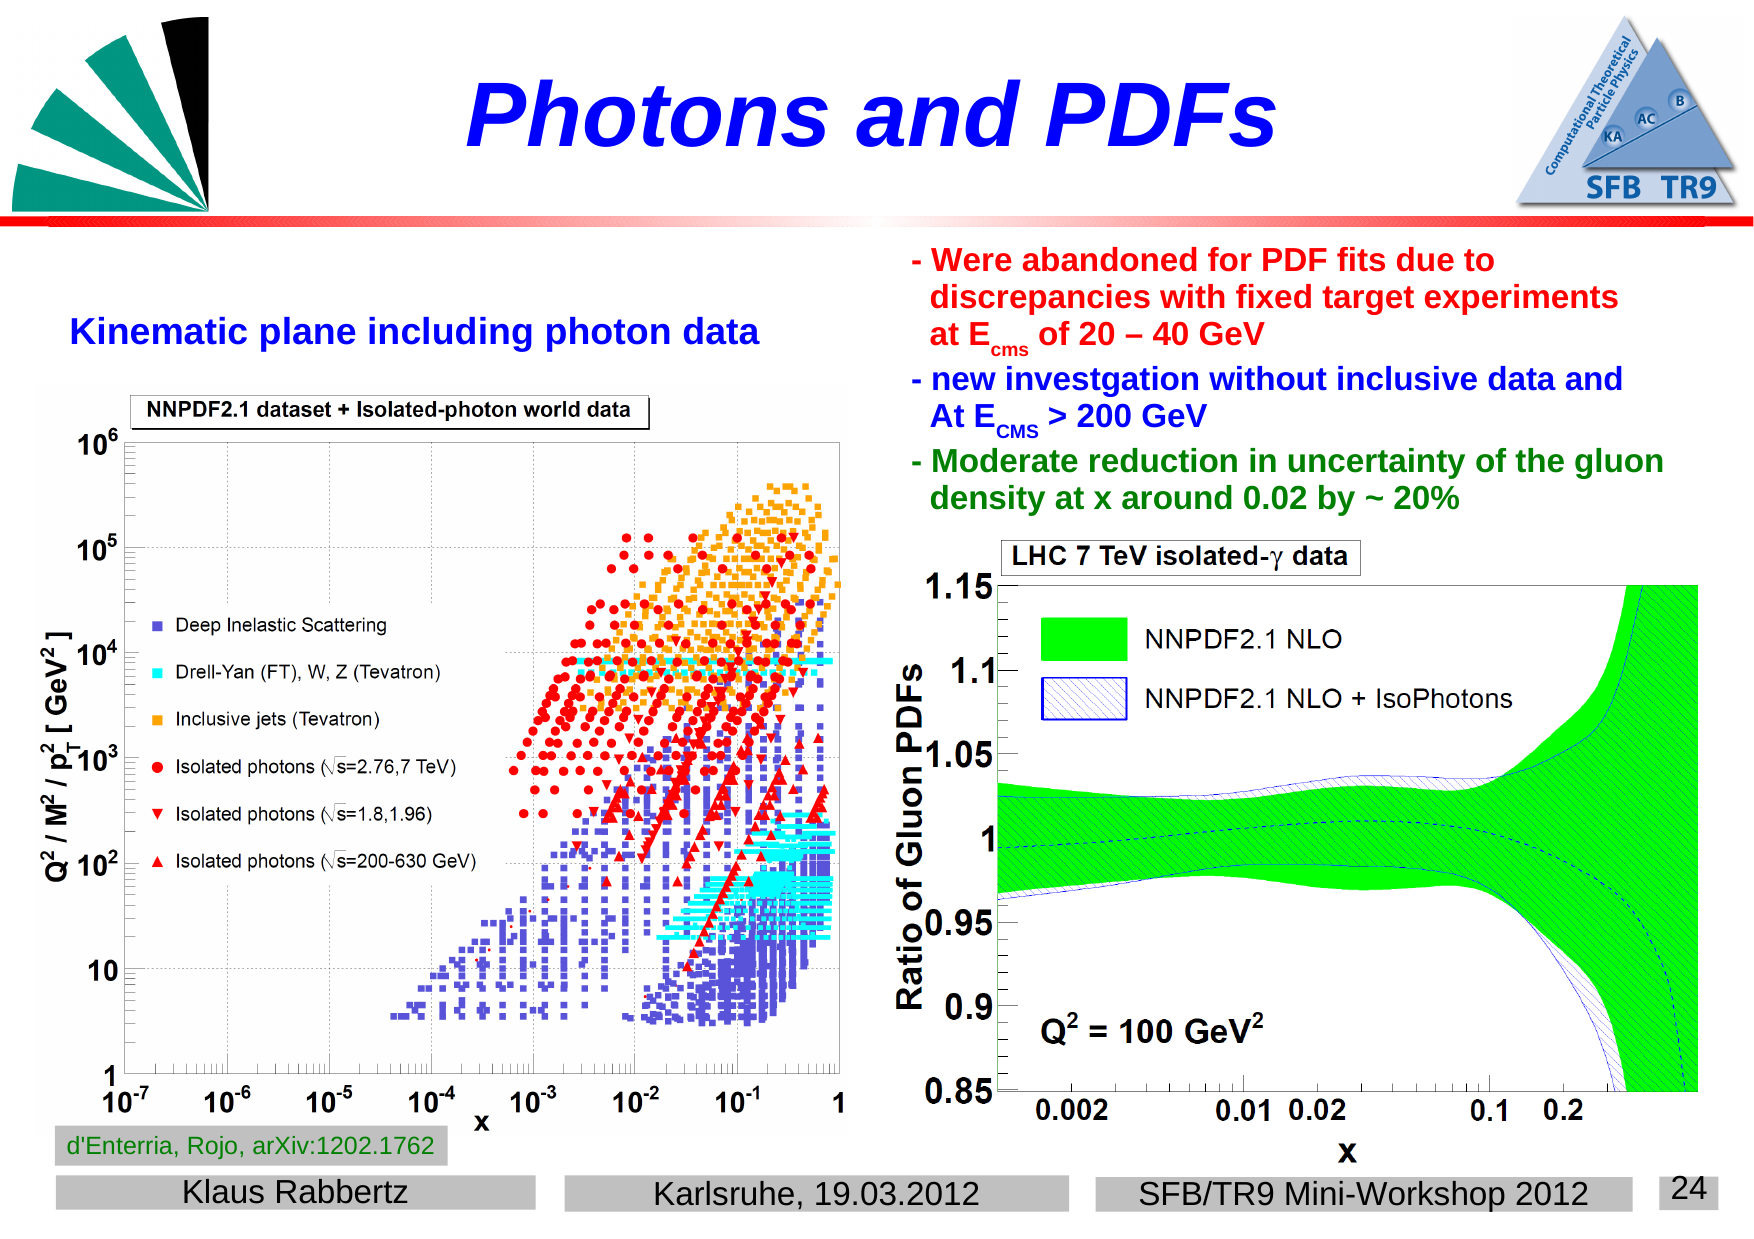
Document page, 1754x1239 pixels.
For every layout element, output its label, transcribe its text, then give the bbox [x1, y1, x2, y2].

text_box - Were abandoned for PDF fits due to discrepancies with fixed target experiments at Ecms of 20 – 40 GeV - new investgation without inclusive data and At ECMS > 200 GeV - Moderate reduction in uncertainty of the gluon density at x around 0.02 by ~ 20% [899, 235, 1733, 523]
text_box Kinematic plane including photon data [57, 304, 800, 359]
picture [1511, 11, 1743, 213]
title Photons and PDFs [220, 16, 1525, 213]
picture [883, 529, 1706, 1172]
picture [35, 385, 847, 1137]
text_box d'Enterria, Rojo, arXiv:1202.1762 [54, 1125, 448, 1166]
picture [12, 17, 209, 214]
